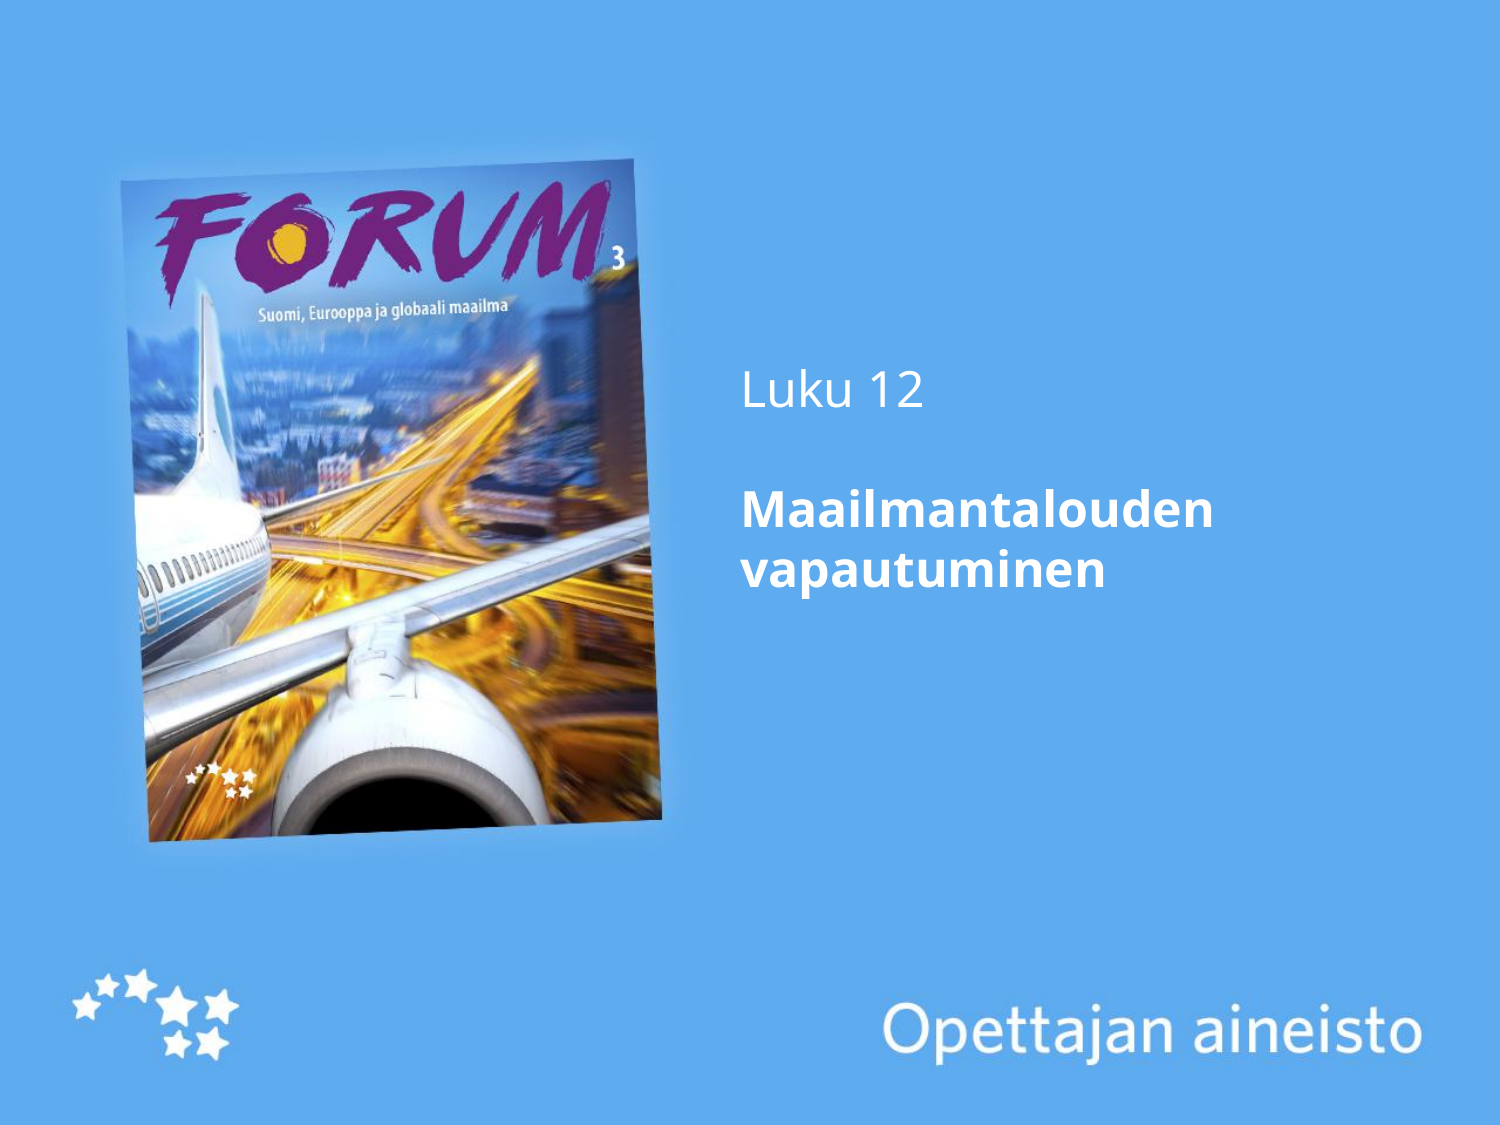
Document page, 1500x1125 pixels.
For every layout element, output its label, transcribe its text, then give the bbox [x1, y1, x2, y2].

text_box Luku 12 Maailmantalouden vapautuminen [725, 349, 1332, 547]
picture [0, 0, 1500, 1125]
